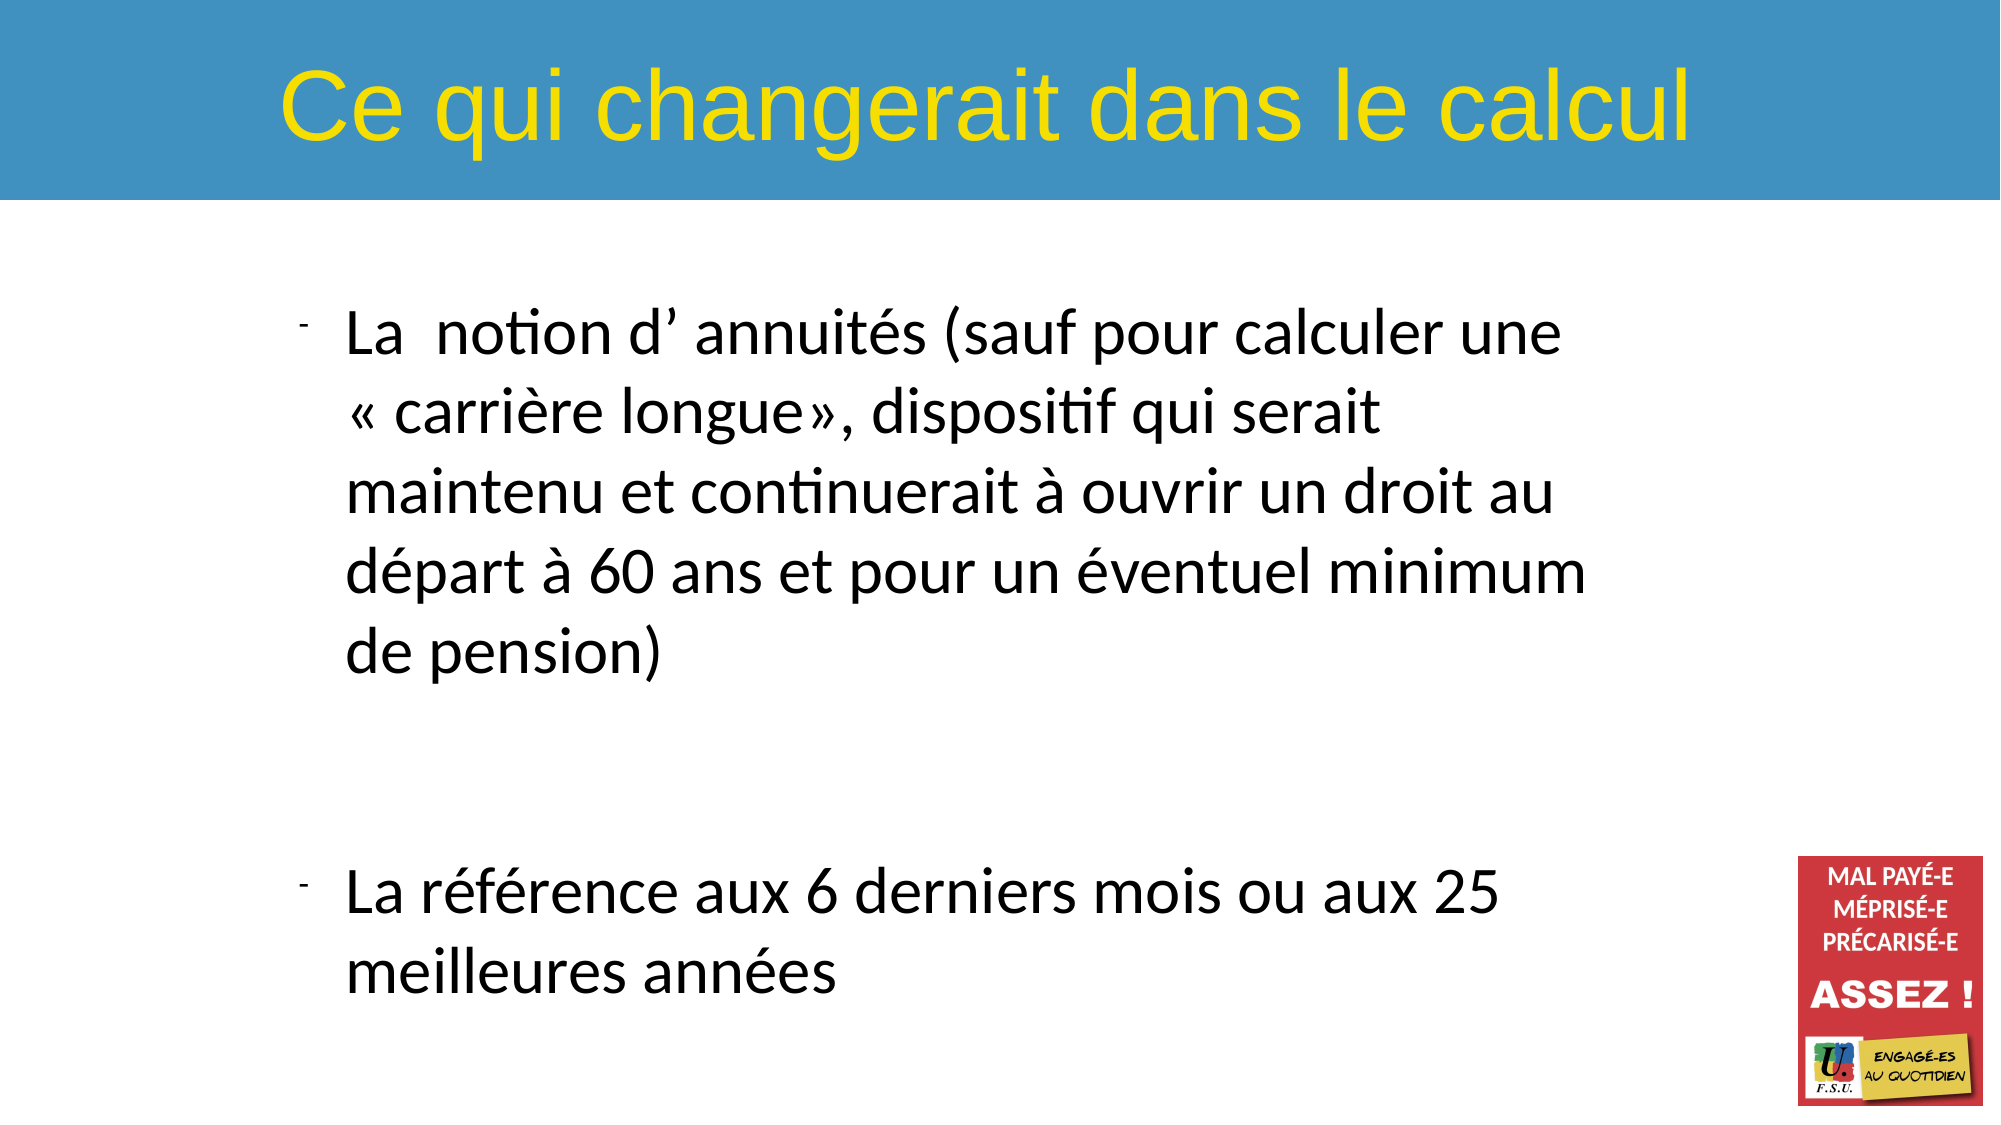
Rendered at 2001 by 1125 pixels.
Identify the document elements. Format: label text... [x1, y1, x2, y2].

picture [1798, 856, 1983, 1106]
text_box La notion d’ annuités (sauf pour calculer une « carrière longue», dispositif qui serait maintenu et continuerait à ouvrir un droit au départ à 60 ans et pour un éventuel minimum de pension) La référence aux 6 derniers mois ou aux 25 meilleures années [283, 199, 1650, 1074]
text_box Ce qui changerait dans le calcul [0, 0, 2000, 200]
